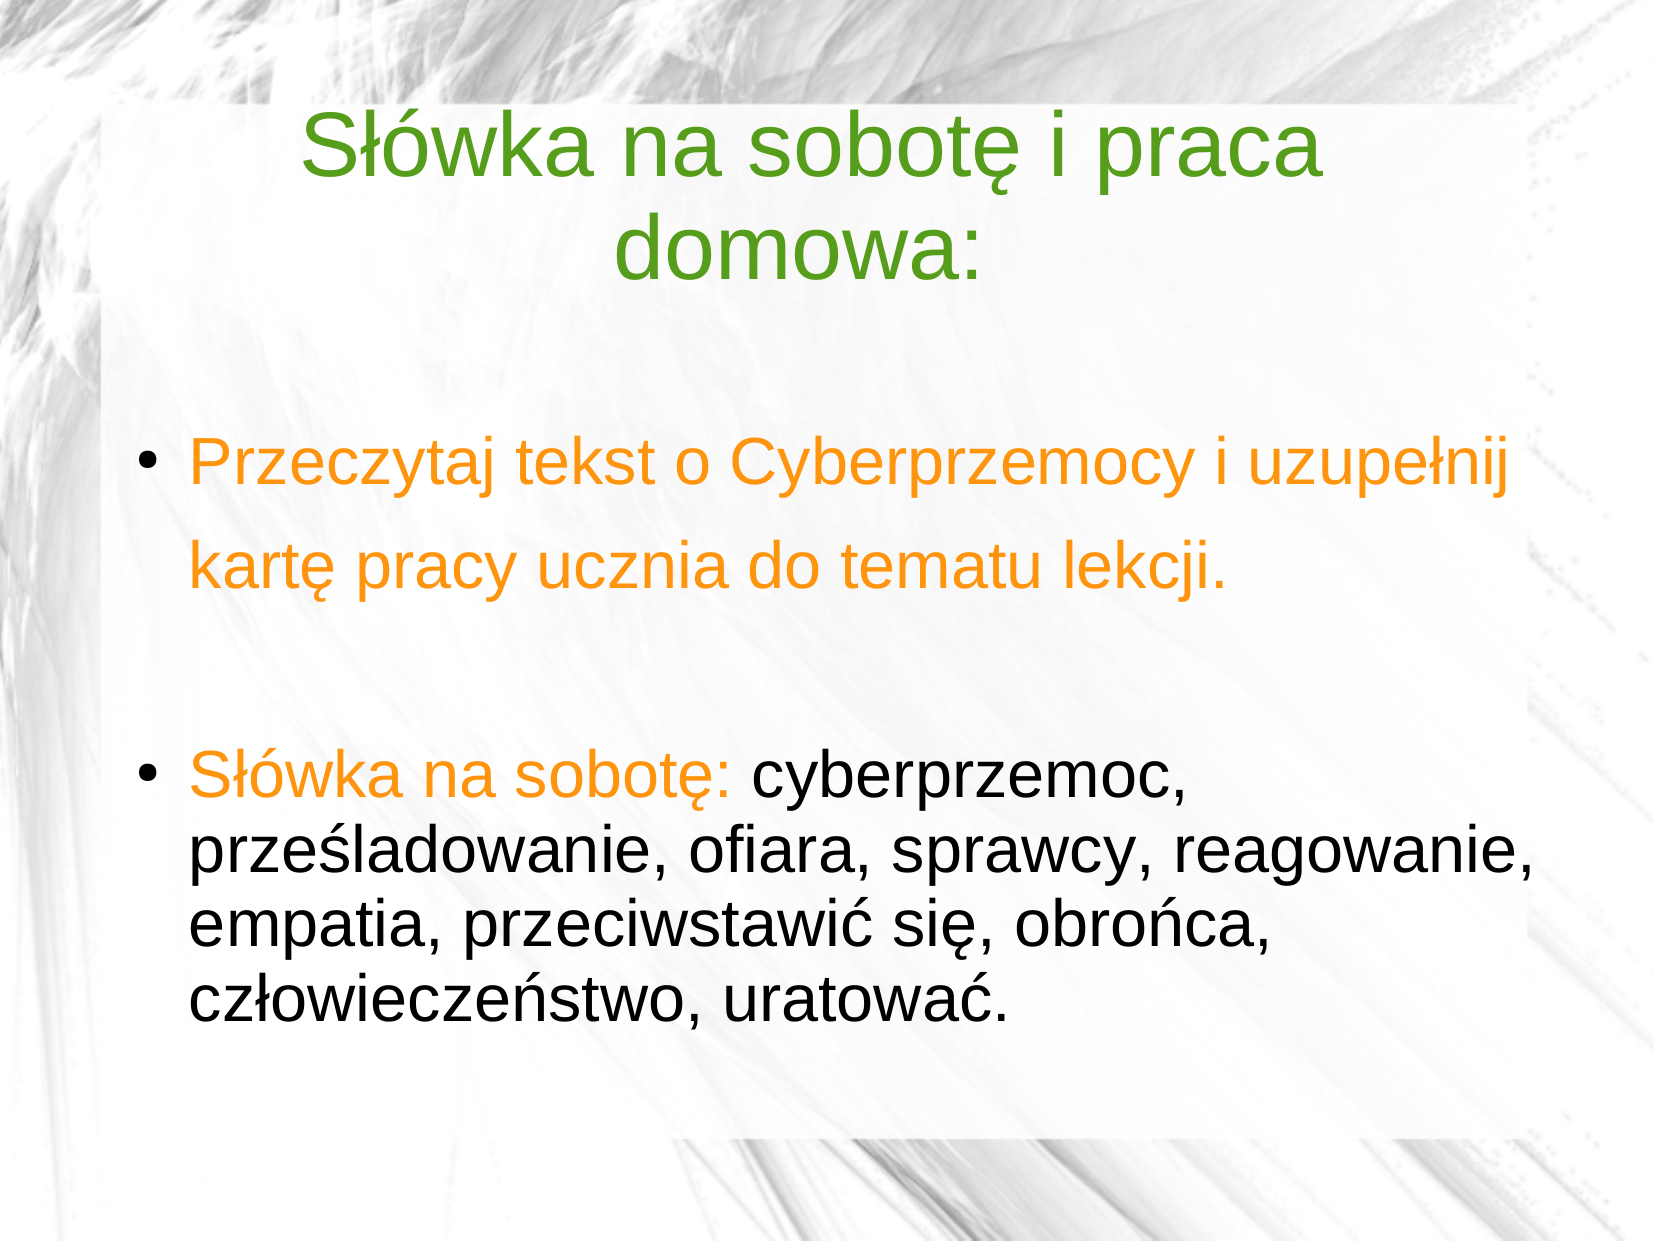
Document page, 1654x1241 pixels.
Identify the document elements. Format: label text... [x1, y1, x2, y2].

title Słówka na sobotę i praca domowa: [118, 93, 1506, 299]
list Przeczytaj tekst o Cyberprzemocy i uzupełnij kartę pracy ucznia do tematu lekcji. Słówka na sobotę: cyberprzemoc, prześladowanie, ofiara, sprawcy, reagowanie, empatia, przeciwstawić się, obrońca, człowieczeństwo, uratować. [118, 319, 1571, 1037]
picture [0, 0, 1654, 1241]
